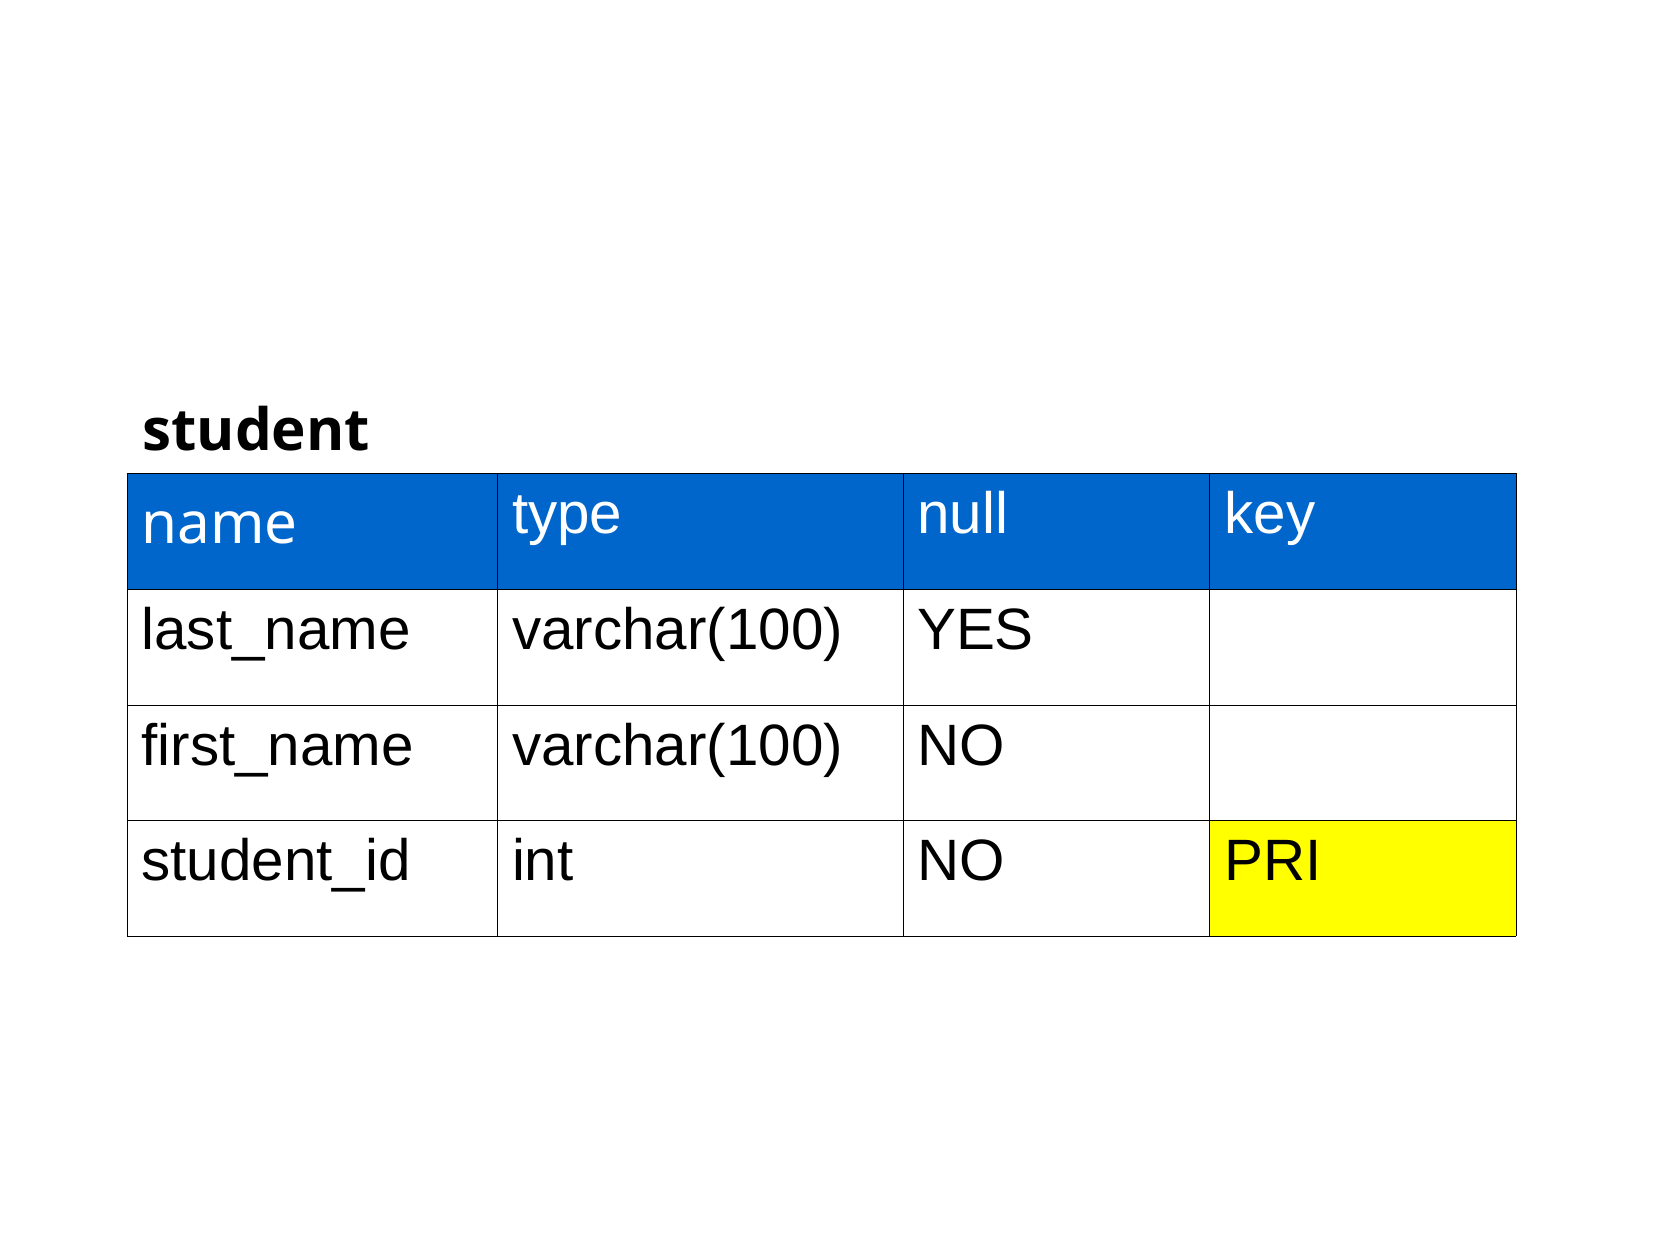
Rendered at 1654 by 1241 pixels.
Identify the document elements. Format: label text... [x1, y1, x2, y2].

table_cell varchar(100) [498, 590, 903, 705]
table_cell student_id [128, 821, 497, 936]
table_cell [1210, 590, 1516, 705]
table_cell last_name [128, 590, 497, 705]
table_header key [1210, 474, 1516, 589]
table_cell YES [904, 590, 1209, 705]
table_cell [1210, 706, 1516, 820]
table_cell PRI [1210, 821, 1516, 936]
table_cell int [498, 821, 903, 936]
text_box student [128, 381, 467, 467]
table_cell NO [904, 706, 1209, 820]
table_cell varchar(100) [498, 706, 903, 820]
table_header type [498, 474, 903, 589]
table_header null [904, 474, 1209, 589]
table_header name [128, 474, 497, 589]
table_cell NO [904, 821, 1209, 936]
table_cell first_name [128, 706, 497, 820]
